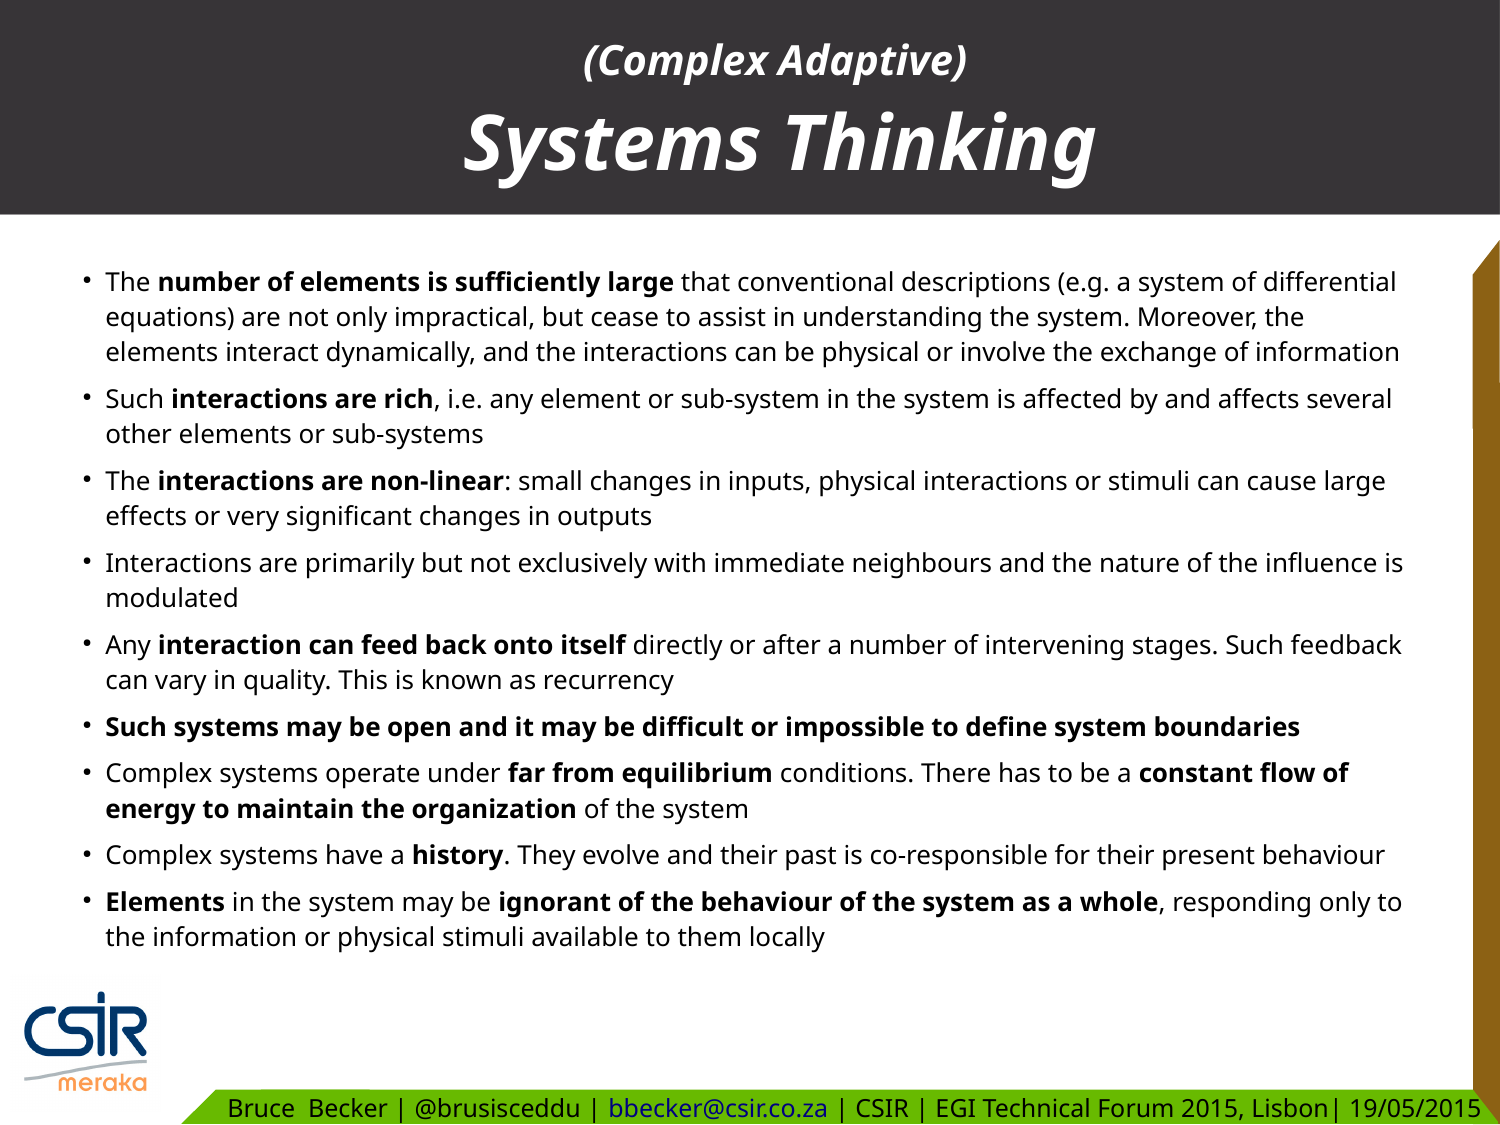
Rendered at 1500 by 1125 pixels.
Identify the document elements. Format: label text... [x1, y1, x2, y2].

title (Complex Adaptive) Systems Thinking [185, 18, 1377, 206]
list The number of elements is sufficiently large that conventional descriptions (e.g. a system of differential equations) are not only impractical, but cease to assist in understanding the system. Moreover, the elements interact dynamically, and the interactions can be physical or involve the exchange of information Such interactions are rich, i.e. any element or sub-system in the system is affected by and affects several other elements or sub-systems The interactions are non-linear: small changes in inputs, physical interactions or stimuli can cause large effects or very significant changes in outputs Interactions are primarily but not exclusively with immediate neighbours and the nature of the influence is modulated Any interaction can feed back onto itself directly or after a number of intervening stages. Such feedback can vary in quality. This is known as recurrency Such systems may be open and it may be difficult or impossible to define system boundaries Complex systems operate under far from equilibrium conditions. There has to be a constant flow of energy to maintain the organization of the system Complex systems have a history. They evolve and their past is co-responsible for their present behaviour Elements in the system may be ignorant of the behaviour of the system as a whole, responding only to the information or physical stimuli available to them locally [75, 263, 1425, 1004]
picture [10, 974, 161, 1112]
picture [0, 0, 1500, 215]
